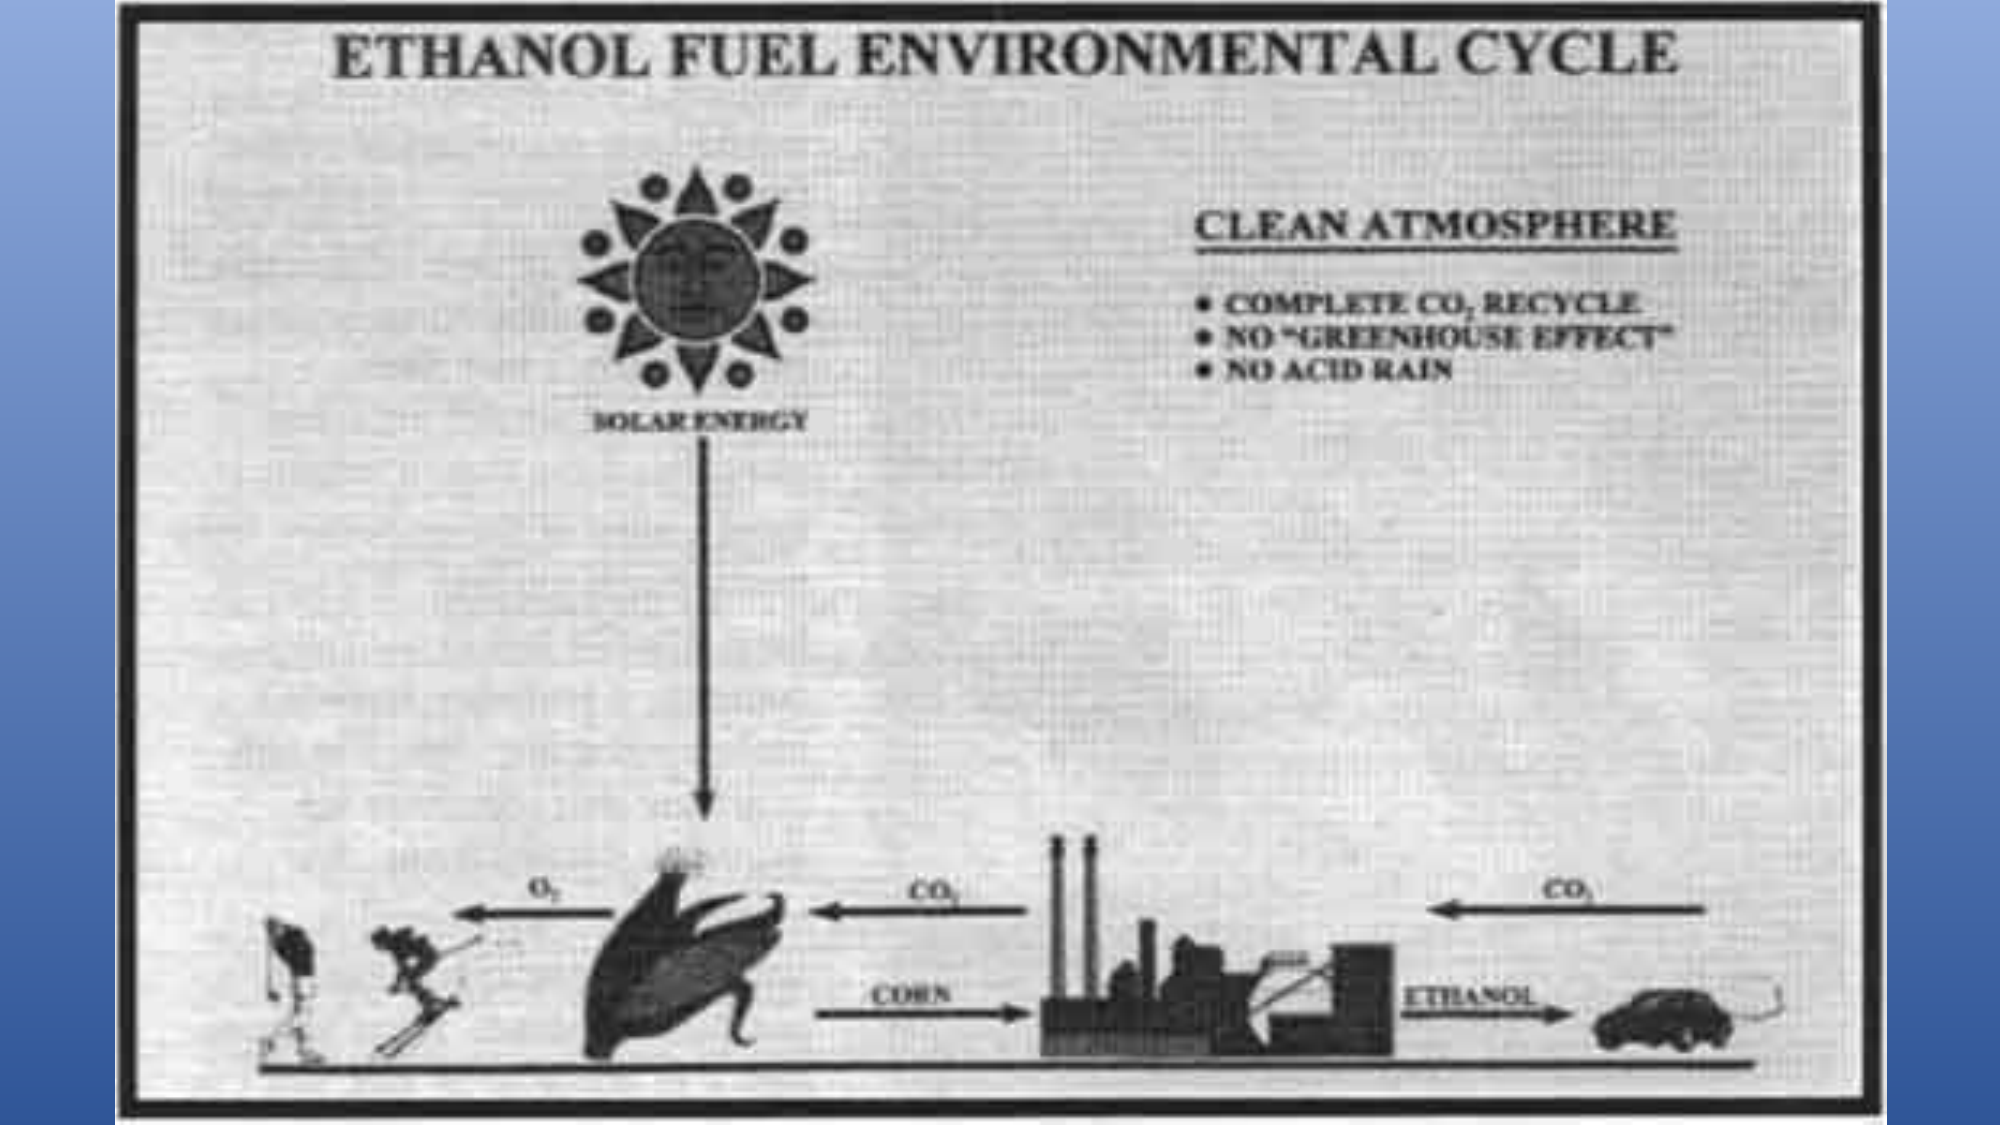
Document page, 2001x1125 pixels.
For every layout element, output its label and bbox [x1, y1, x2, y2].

picture [115, 0, 1887, 1125]
